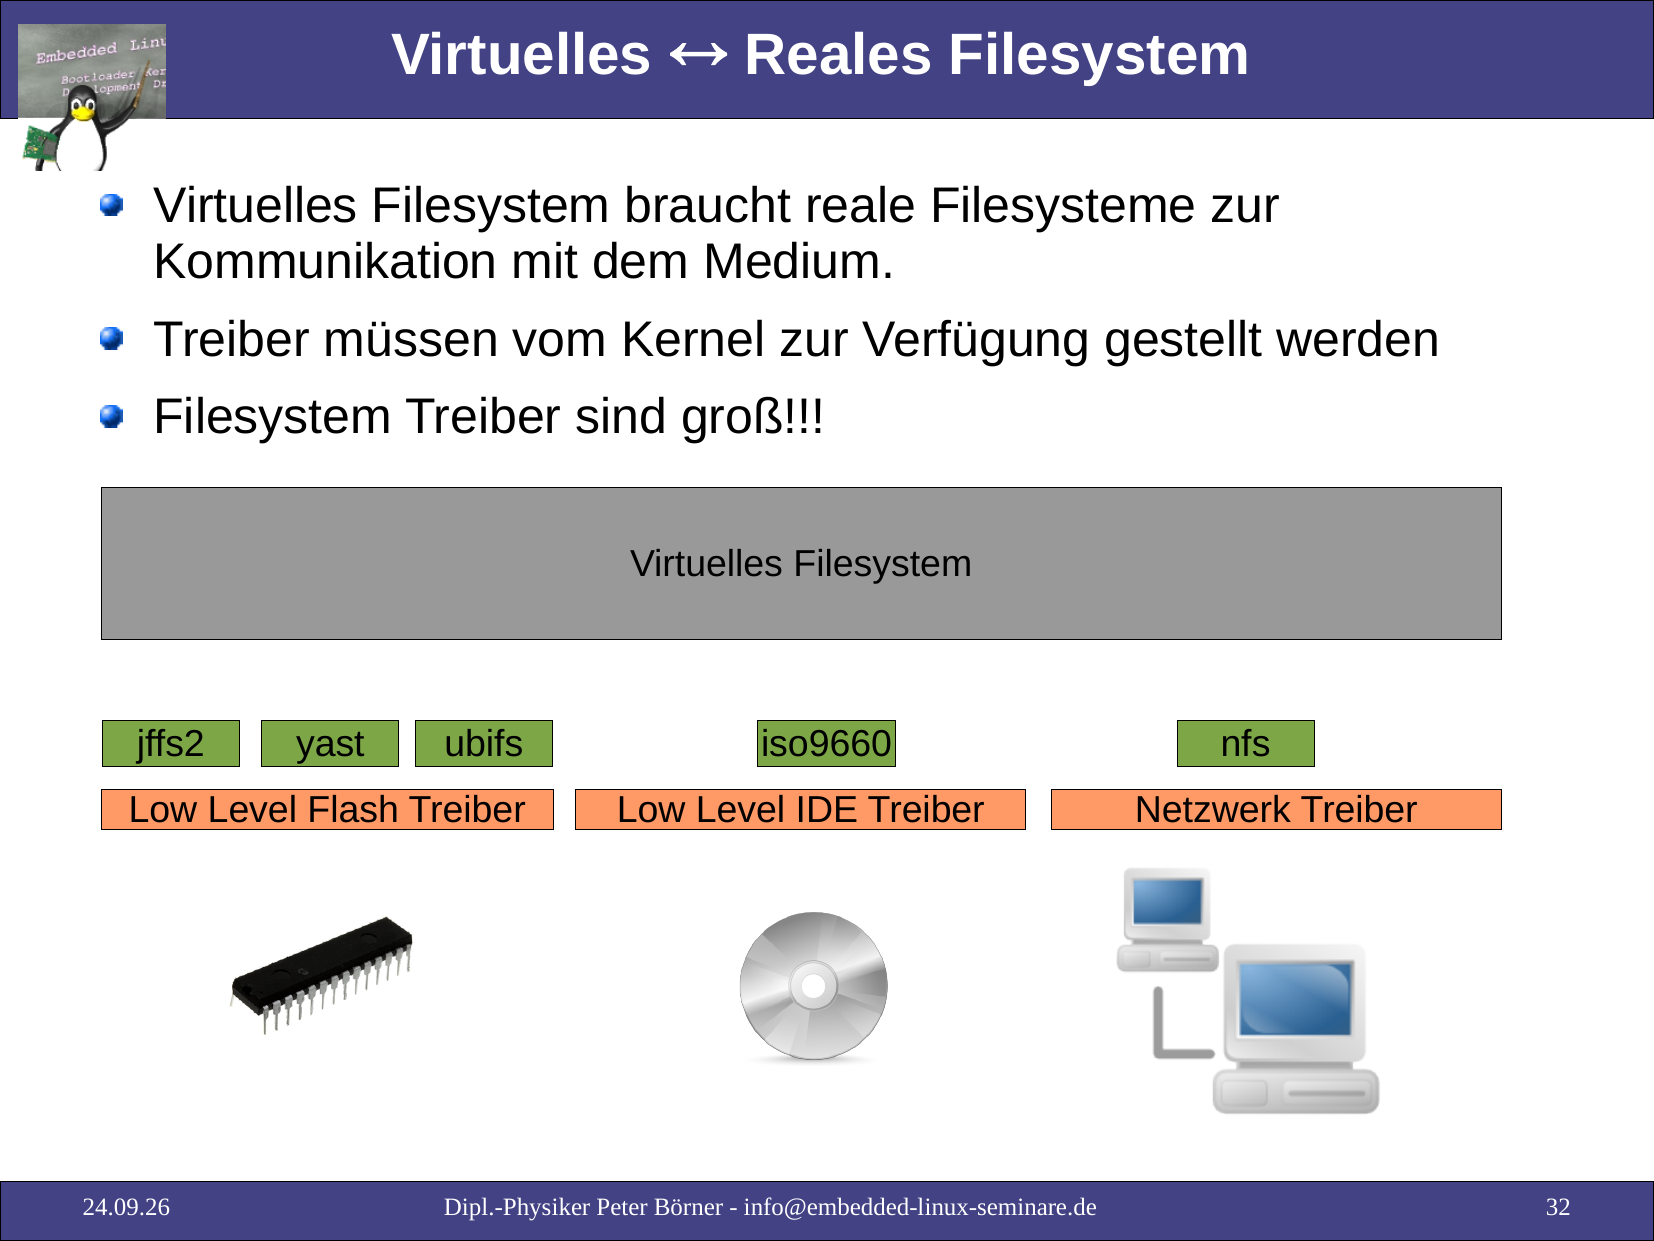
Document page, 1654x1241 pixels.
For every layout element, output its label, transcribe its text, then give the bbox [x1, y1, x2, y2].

text_box iso9660 [757, 720, 896, 767]
picture [1114, 851, 1382, 1119]
picture [729, 904, 895, 1070]
text_box ubifs [415, 720, 553, 767]
picture [18, 24, 166, 171]
text_box yast [261, 720, 399, 767]
text_box Netzwerk Treiber [1051, 789, 1502, 830]
list Virtuelles Filesystem braucht reale Filesysteme zur Kommunikation mit dem Medium. Treiber müssen vom Kernel zur Verfügung gestellt werden Filesystem Treiber sind groß!!! [82, 177, 1571, 461]
picture [229, 916, 413, 1035]
text_box jffs2 [102, 720, 240, 767]
title Virtuelles  Reales Filesystem [76, 16, 1565, 93]
text_box Low Level Flash Treiber [101, 789, 554, 830]
text_box Virtuelles Filesystem [101, 487, 1502, 640]
text_box nfs [1177, 720, 1315, 767]
text_box Low Level IDE Treiber [575, 789, 1026, 830]
